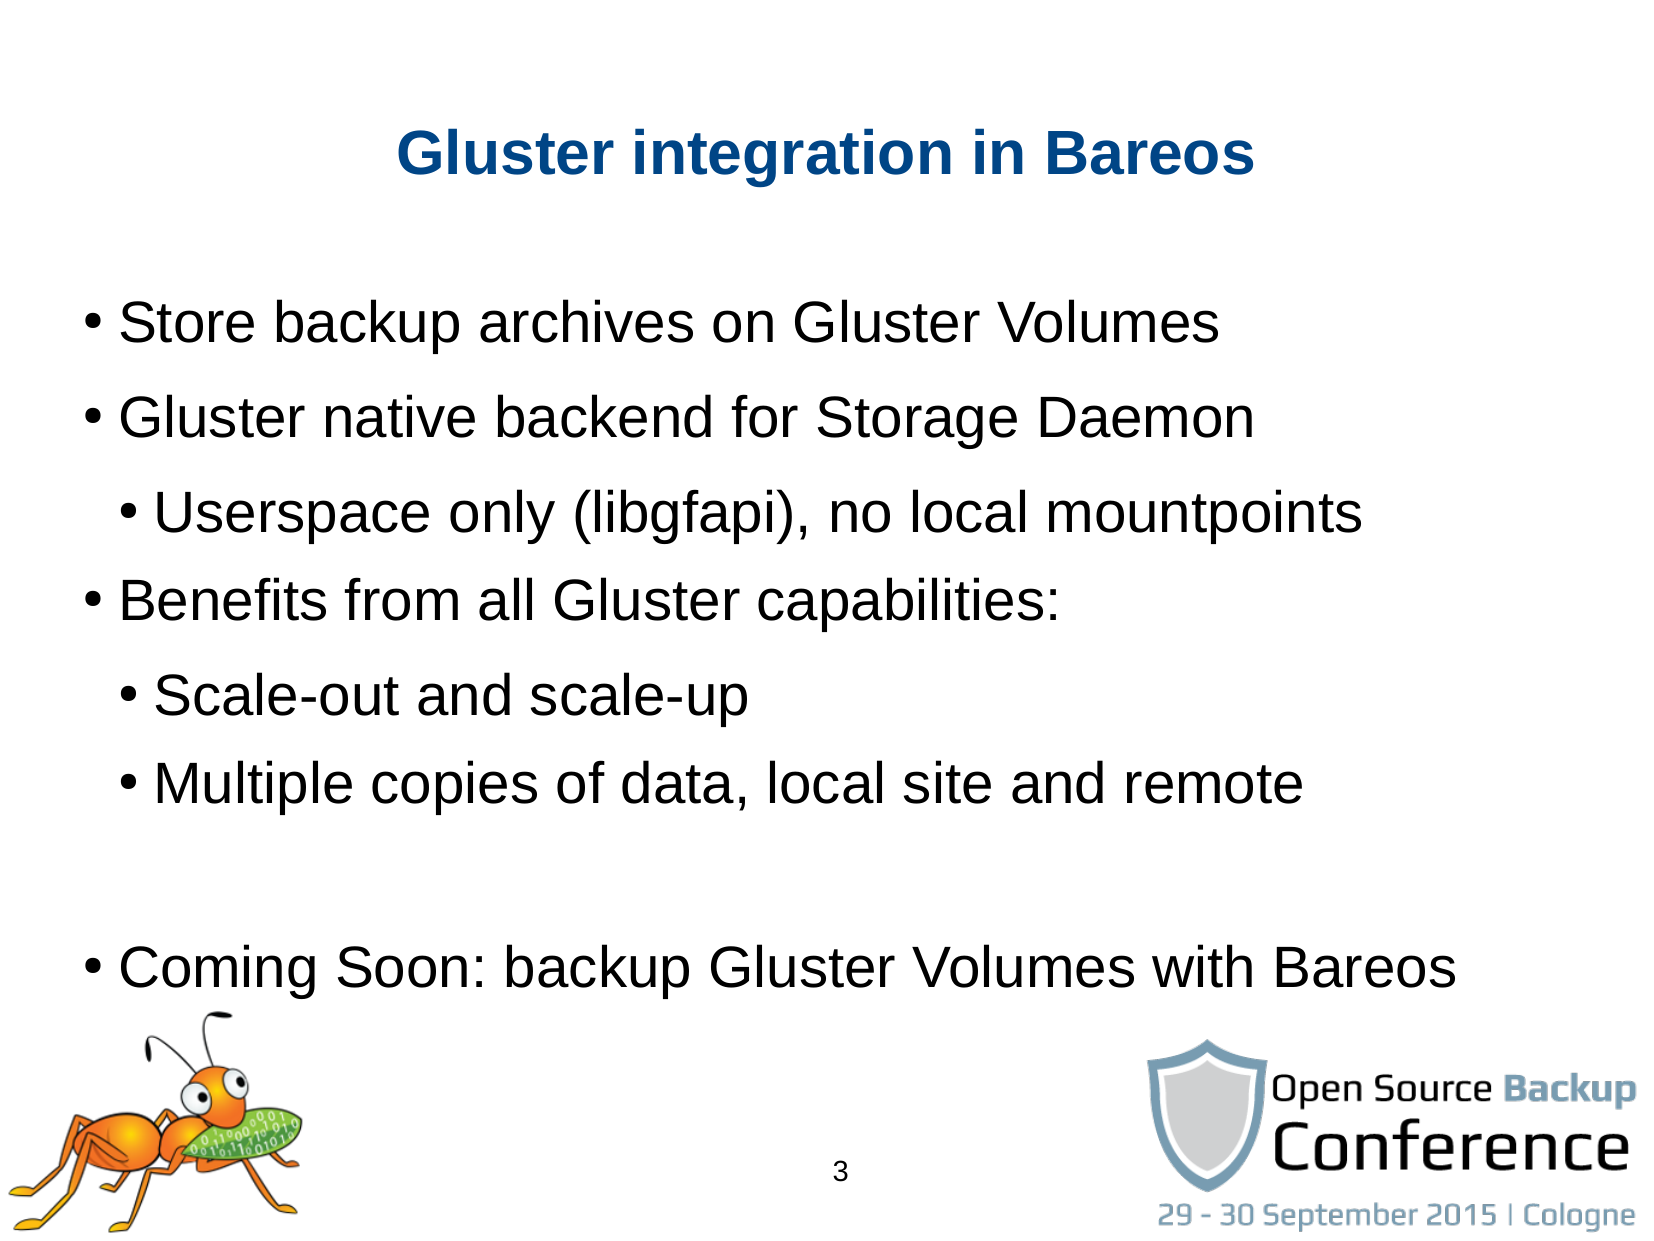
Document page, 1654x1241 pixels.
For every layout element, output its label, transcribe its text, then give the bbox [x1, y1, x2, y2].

picture [5, 1009, 306, 1235]
title Gluster integration in Bareos [82, 49, 1571, 257]
list Store backup archives on Gluster Volumes Gluster native backend for Storage Daemon Userspace only (libgfapi), no local mountpoints Benefits from all Gluster capabilities: Scale-out and scale-up Multiple copies of data, local site and remote Coming Soon: backup Gluster Volumes with Bareos [82, 290, 1571, 1010]
picture [1132, 1033, 1654, 1241]
